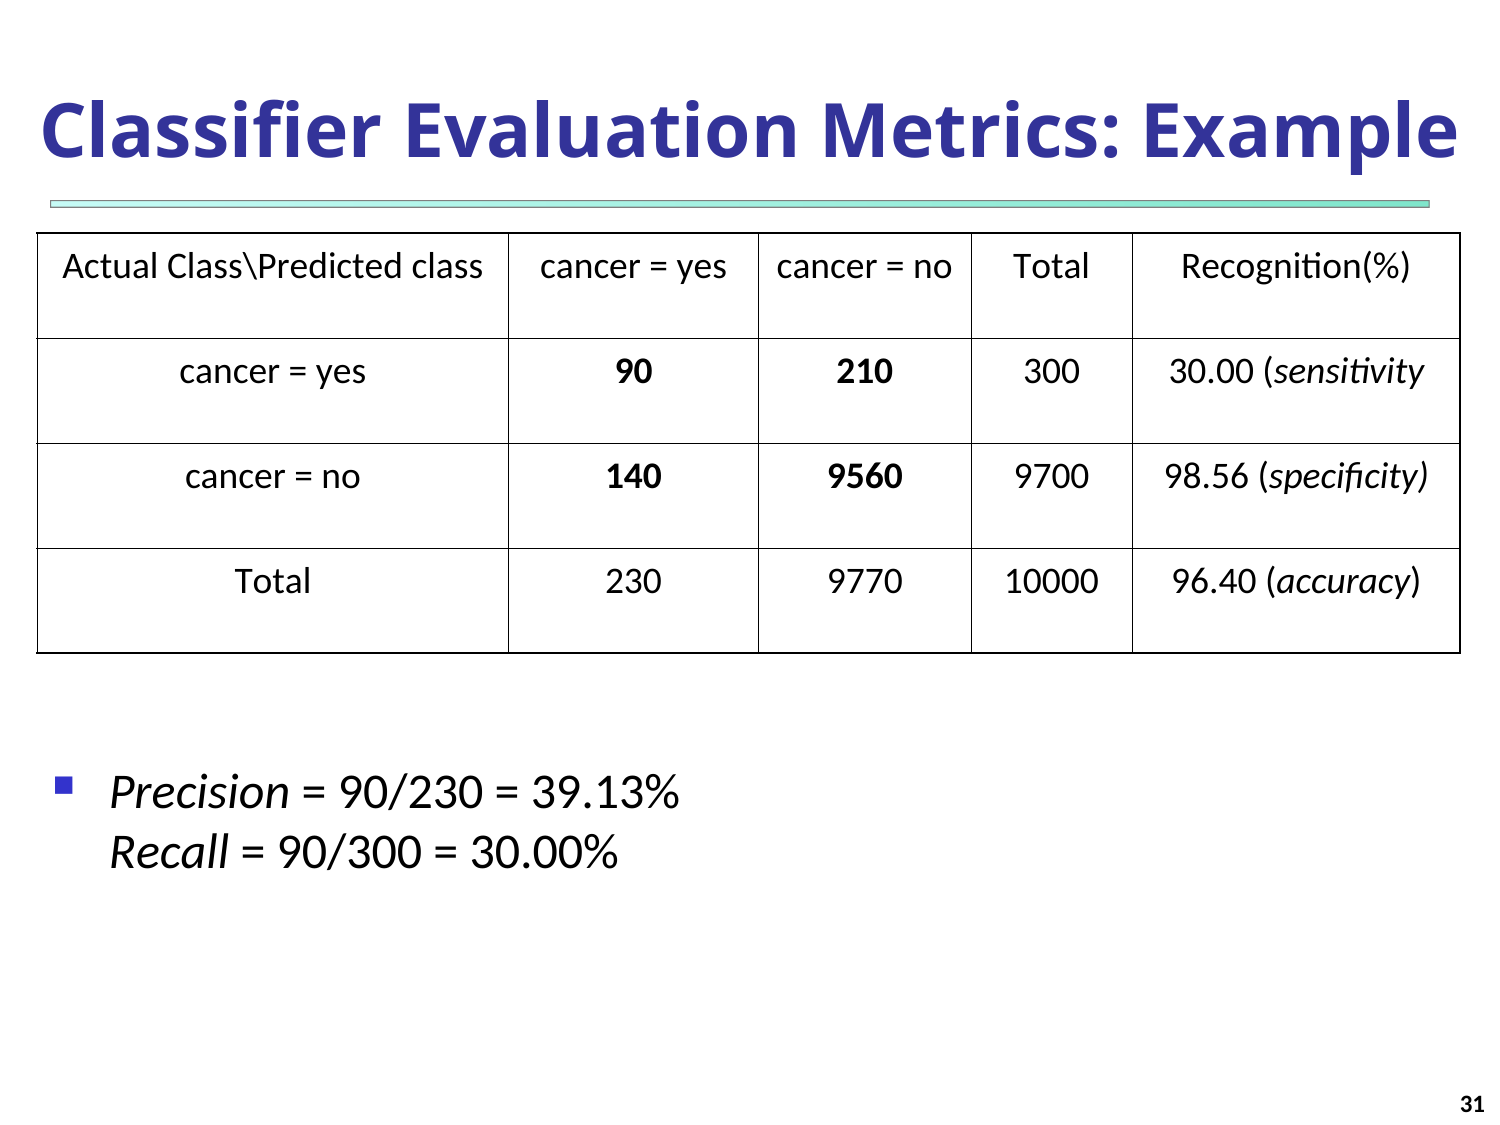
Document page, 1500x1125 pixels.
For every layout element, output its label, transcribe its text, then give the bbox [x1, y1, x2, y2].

table_header Total [972, 234, 1132, 338]
text_box <number> [1187, 1062, 1500, 1125]
table_cell 9770 [759, 549, 971, 652]
table_cell 96.40 (accuracy) [1133, 549, 1459, 652]
table_header Actual Class\Predicted class [38, 234, 508, 338]
table_cell cancer = yes [38, 339, 508, 443]
table_cell Total [38, 549, 508, 652]
table_header Recognition(%) [1133, 234, 1459, 338]
table_cell 98.56 (specificity) [1133, 444, 1459, 548]
table_header cancer = yes [509, 234, 758, 338]
table_cell cancer = no [38, 444, 508, 548]
table_cell 10000 [972, 549, 1132, 652]
table_cell 9700 [972, 444, 1132, 548]
table_cell 30.00 (sensitivity [1133, 339, 1459, 443]
table_cell 90 [509, 339, 758, 443]
table_cell 230 [509, 549, 758, 652]
table_cell 140 [509, 444, 758, 548]
title Classifier Evaluation Metrics: Example [0, 0, 1500, 181]
table_cell 300 [972, 339, 1132, 443]
table_cell 9560 [759, 444, 971, 548]
list Precision = 90/230 = 39.13% Recall = 90/300 = 30.00% [37, 751, 1425, 959]
table_header cancer = no [759, 234, 971, 338]
table_cell 210 [759, 339, 971, 443]
